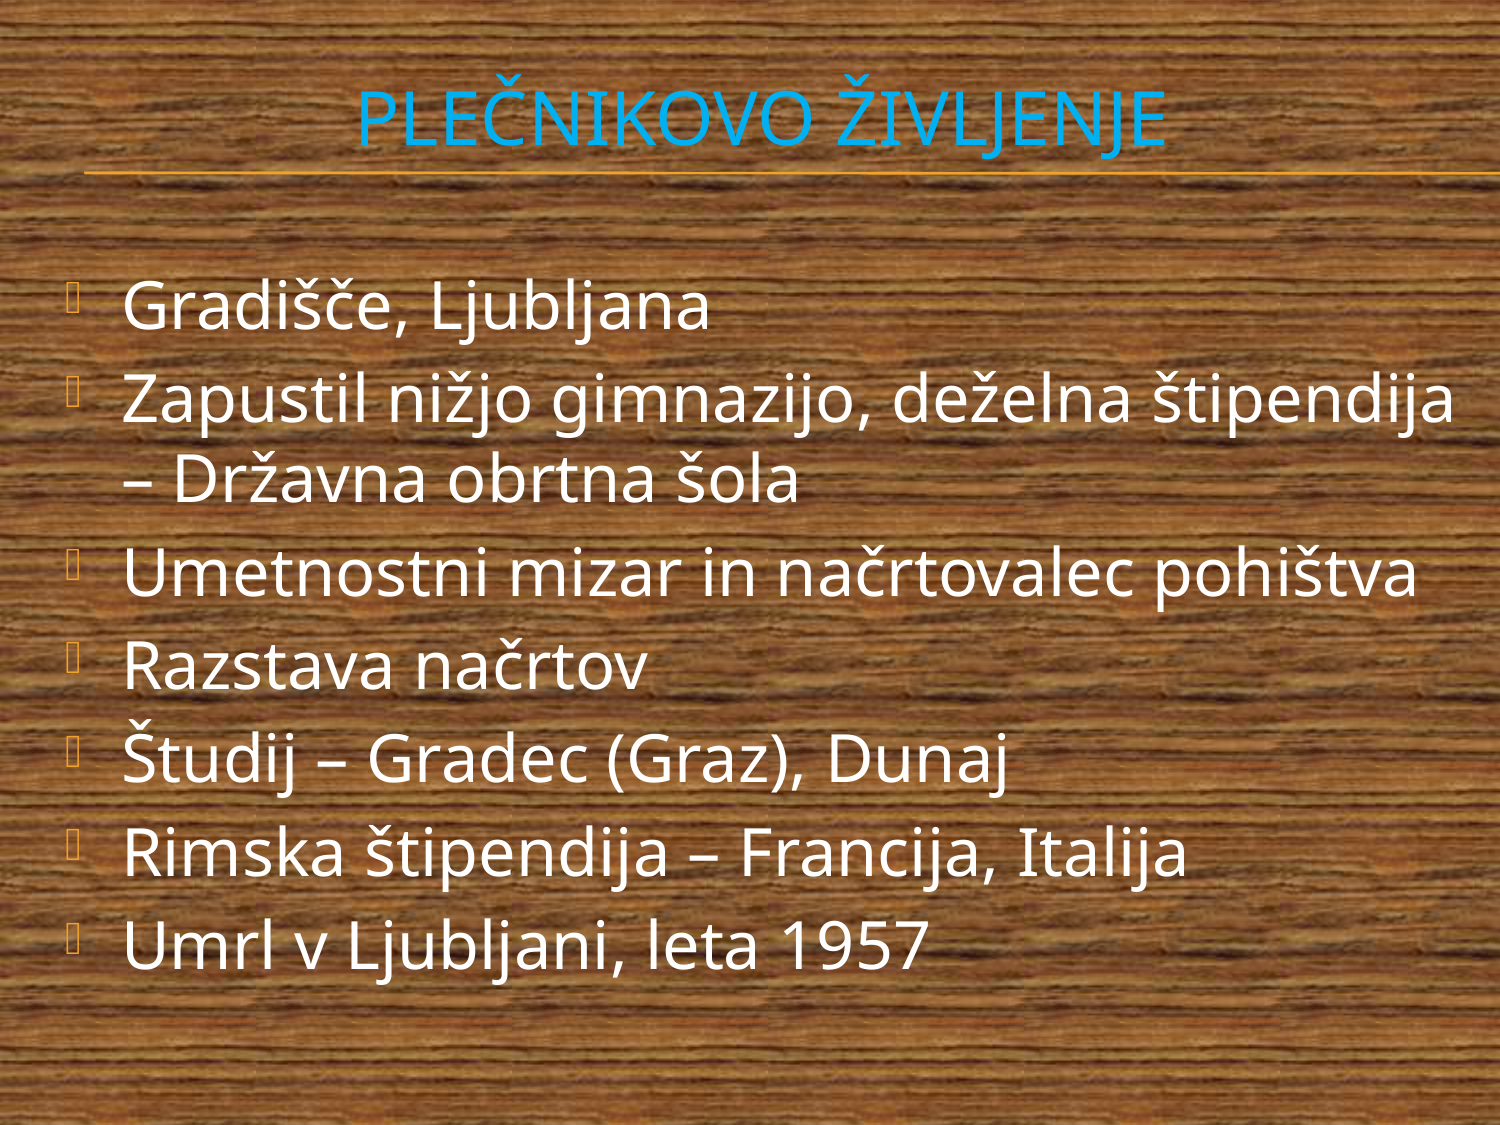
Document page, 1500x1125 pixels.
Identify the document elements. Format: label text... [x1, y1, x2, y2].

picture [0, 0, 1500, 1125]
list Gradišče, Ljubljana Zapustil nižjo gimnazijo, deželna štipendija – Državna obrtna šola Umetnostni mizar in načrtovalec pohištva Razstava načrtov Študij – Gradec (Graz), Dunaj Rimska štipendija – Francija, Italija Umrl v Ljubljani, leta 1957 [50, 254, 1475, 998]
title PLEČNIKOVO ŽIVLJENJE [50, 19, 1475, 213]
